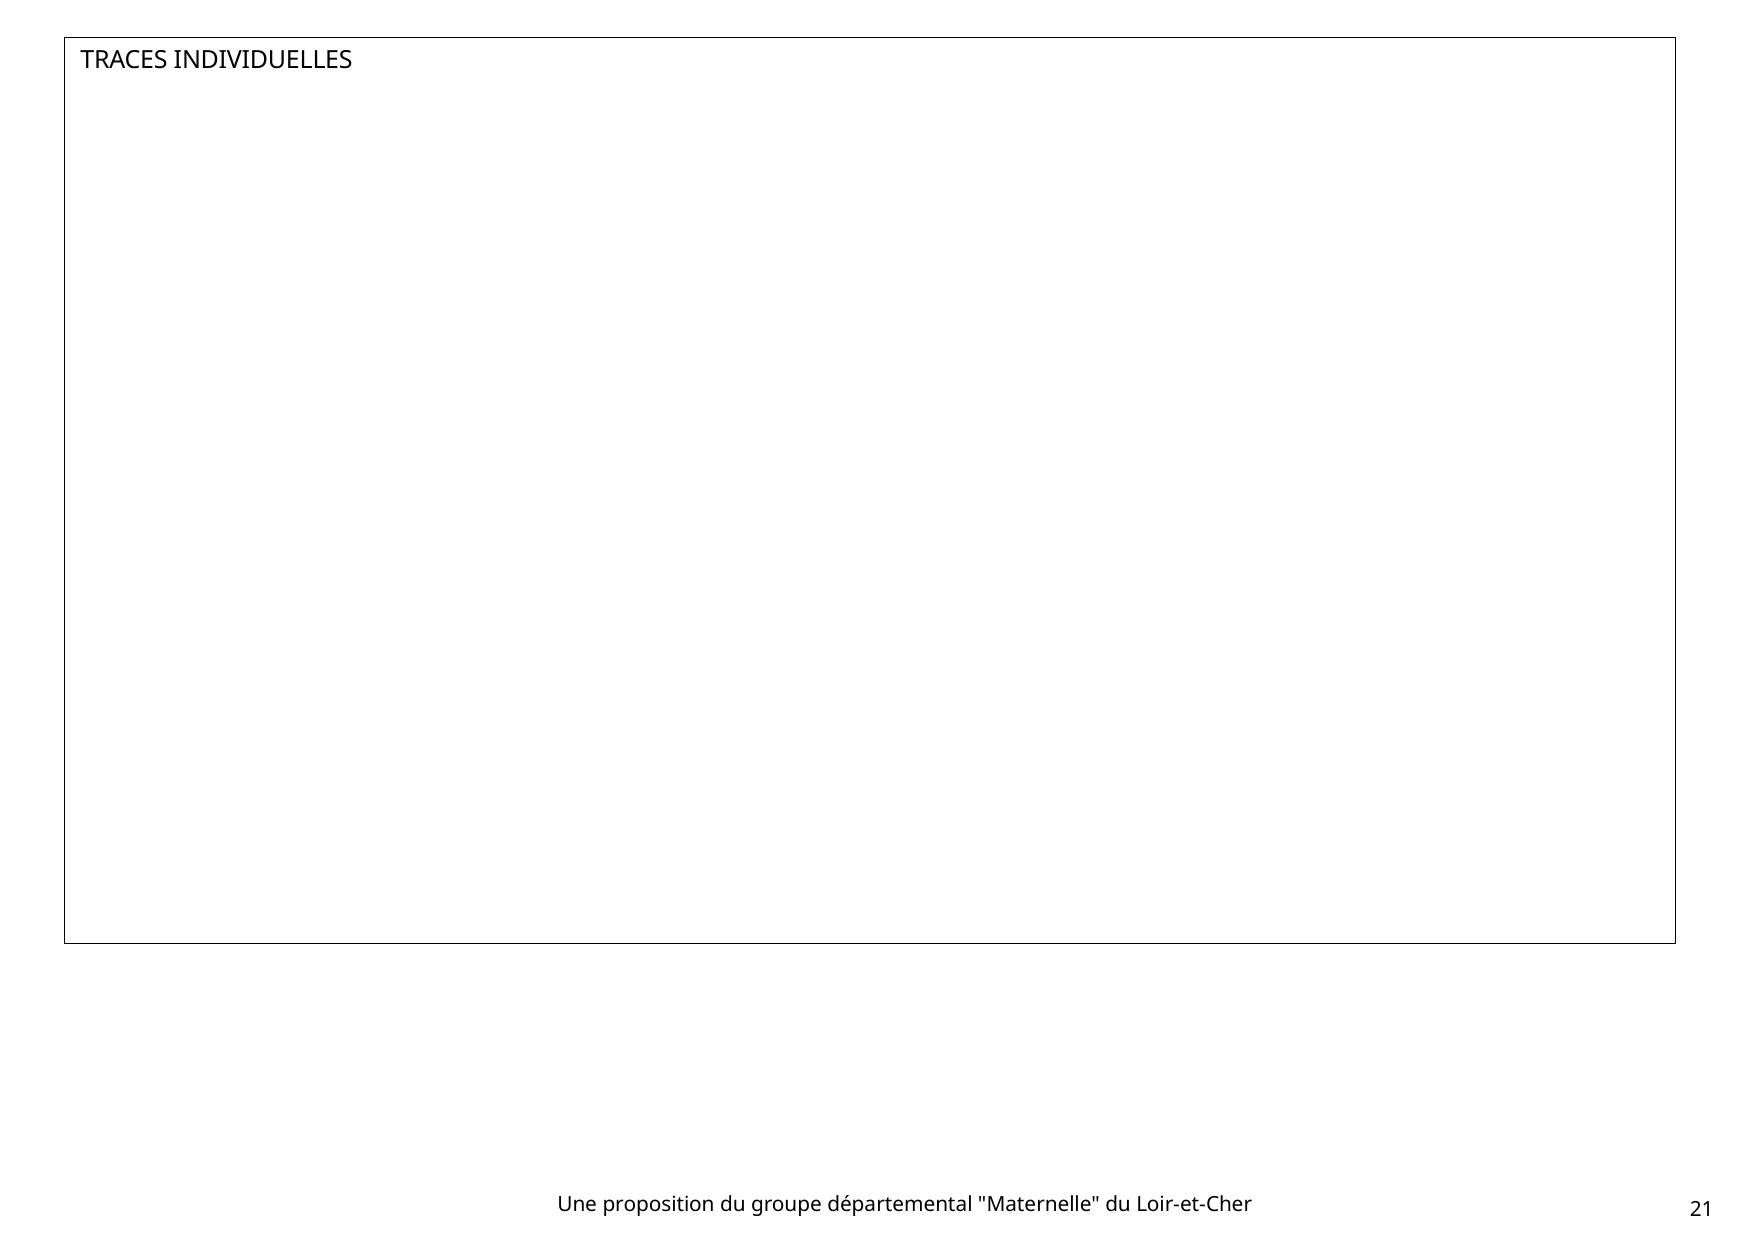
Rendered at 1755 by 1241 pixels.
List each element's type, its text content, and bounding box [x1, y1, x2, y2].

text_box Une proposition du groupe départemental "Maternelle" du Loir-et-Cher [542, 1182, 1307, 1223]
text_box 21 [1675, 1188, 1729, 1228]
text_box TRACES INDIVIDUELLES [64, 37, 1676, 944]
